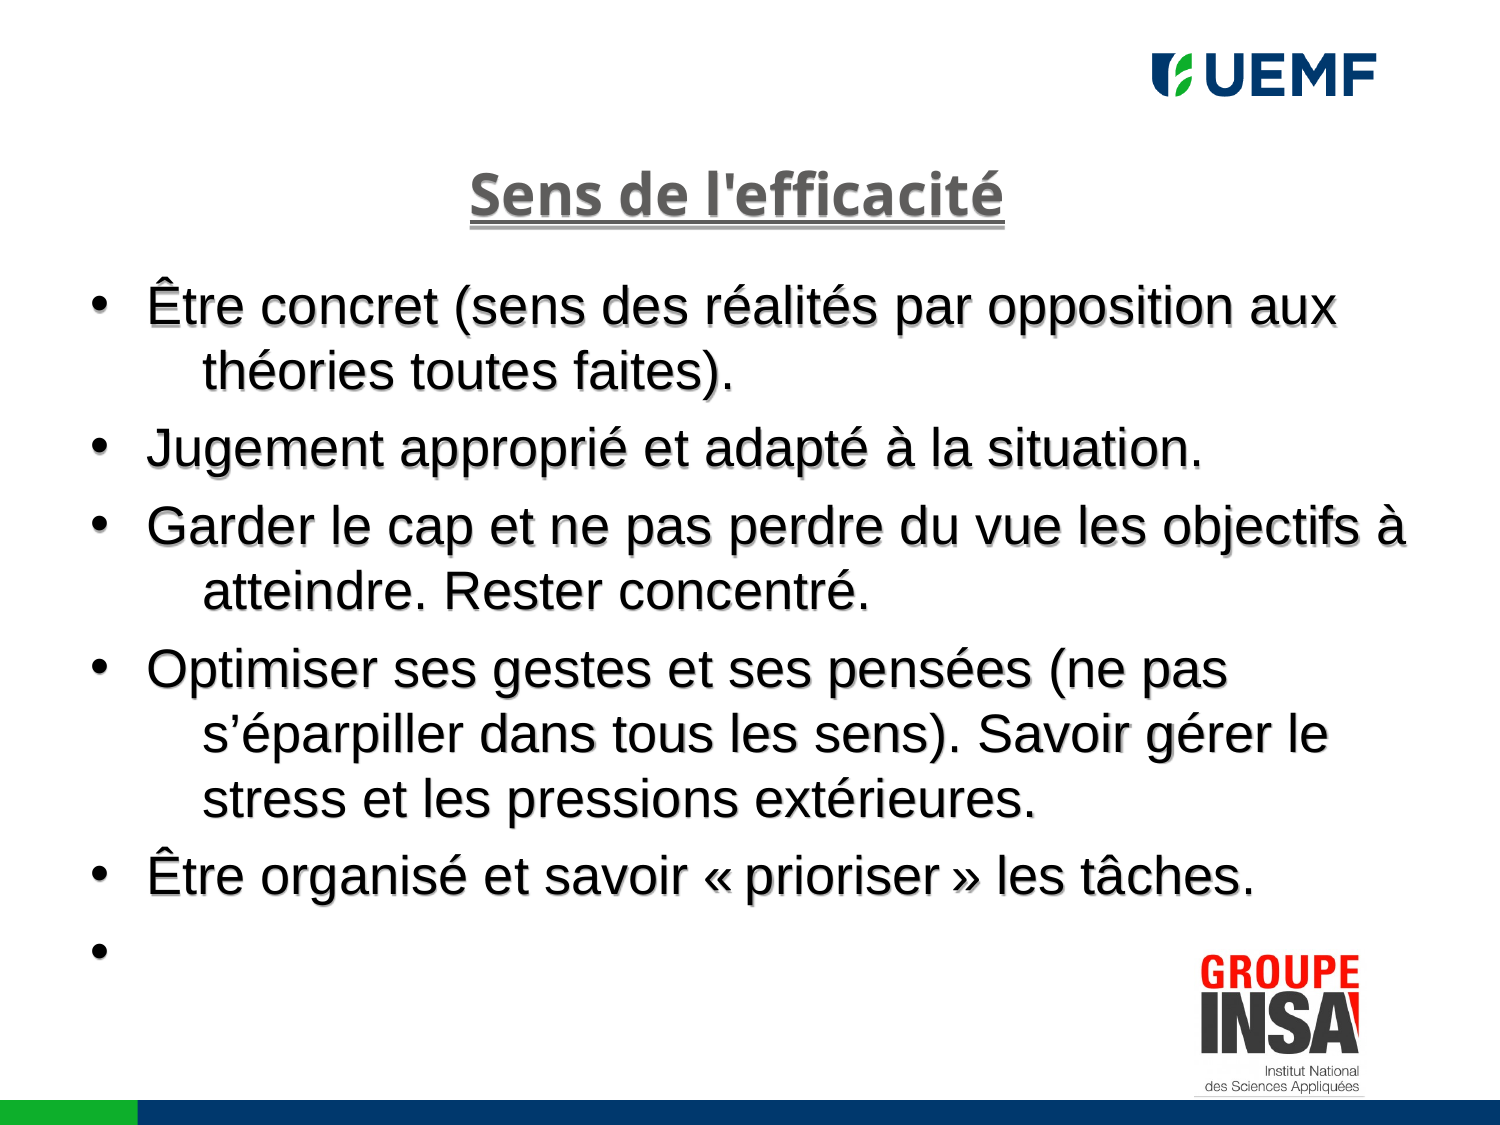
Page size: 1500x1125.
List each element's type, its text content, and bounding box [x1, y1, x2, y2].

title Sens de l'efficacité [62, 102, 1413, 291]
list Être concret (sens des réalités par opposition aux théories toutes faites). Jugement approprié et adapté à la situation. Garder le cap et ne pas perdre du vue les objectifs à atteindre. Rester concentré. Optimiser ses gestes et ses pensées (ne pas s’éparpiller dans tous les sens). Savoir gérer le stress et les pressions extérieures. Être organisé et savoir « prioriser » les tâches. [75, 262, 1426, 1005]
